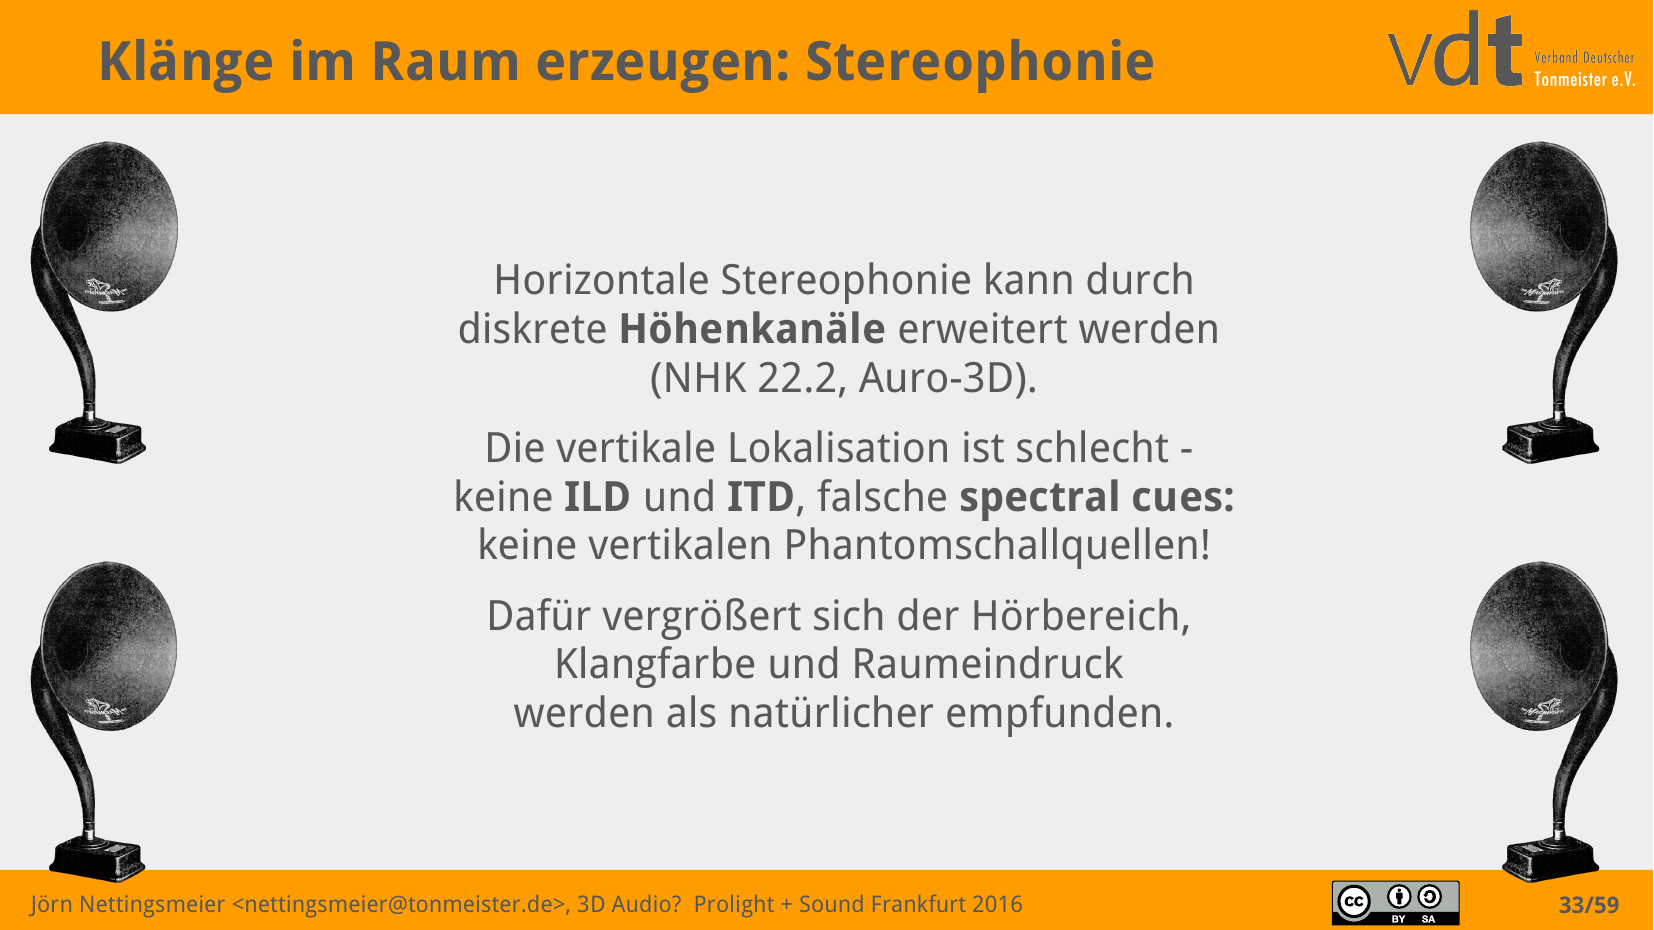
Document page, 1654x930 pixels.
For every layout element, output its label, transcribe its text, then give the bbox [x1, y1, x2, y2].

picture [1459, 552, 1629, 891]
picture [1459, 132, 1629, 472]
title Klänge im Raum erzeugen: Stereophonie [97, 4, 1215, 119]
picture [19, 552, 188, 891]
picture [1377, 0, 1646, 104]
picture [19, 132, 189, 472]
list Horizontale Stereophonie kann durch diskrete Höhenkanäle erweitert werden (NHK 22.2, Auro-3D). Die vertikale Lokalisation ist schlecht - keine ILD und ITD, falsche spectral cues: keine vertikalen Phantomschallquellen! Dafür vergrößert sich der Hörbereich, Klangfarbe und Raumeindruck werden als natürlicher empfunden. [65, 256, 1553, 887]
